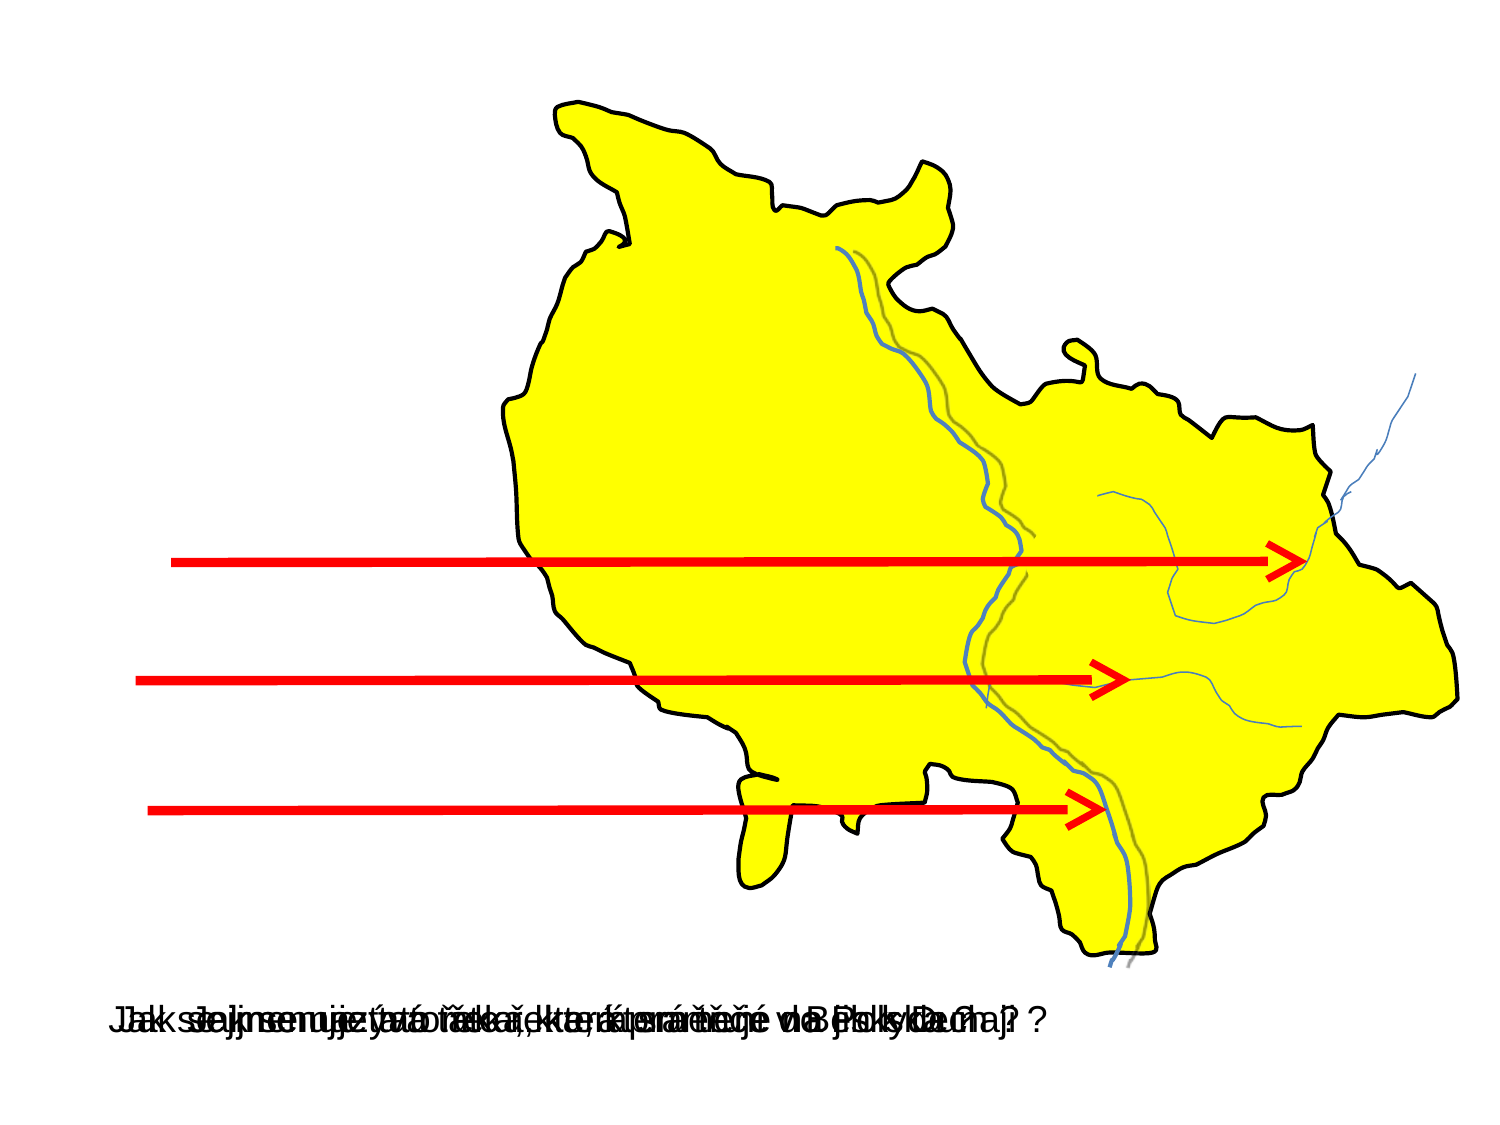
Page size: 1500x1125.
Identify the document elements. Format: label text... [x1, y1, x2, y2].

text_box [738, 815, 792, 888]
text_box [977, 685, 988, 696]
text_box Jak se jmenuje tato řeka, která směřuje na jih k Dunaji ? [1036, 987, 1064, 1049]
text_box [840, 815, 863, 834]
text_box [636, 685, 1128, 956]
text_box [967, 518, 1458, 954]
text_box Jak se jmenuje tato řeka, která pramení v Beskydech ? [93, 987, 1036, 1049]
text_box [539, 567, 1008, 675]
text_box [502, 101, 1332, 622]
